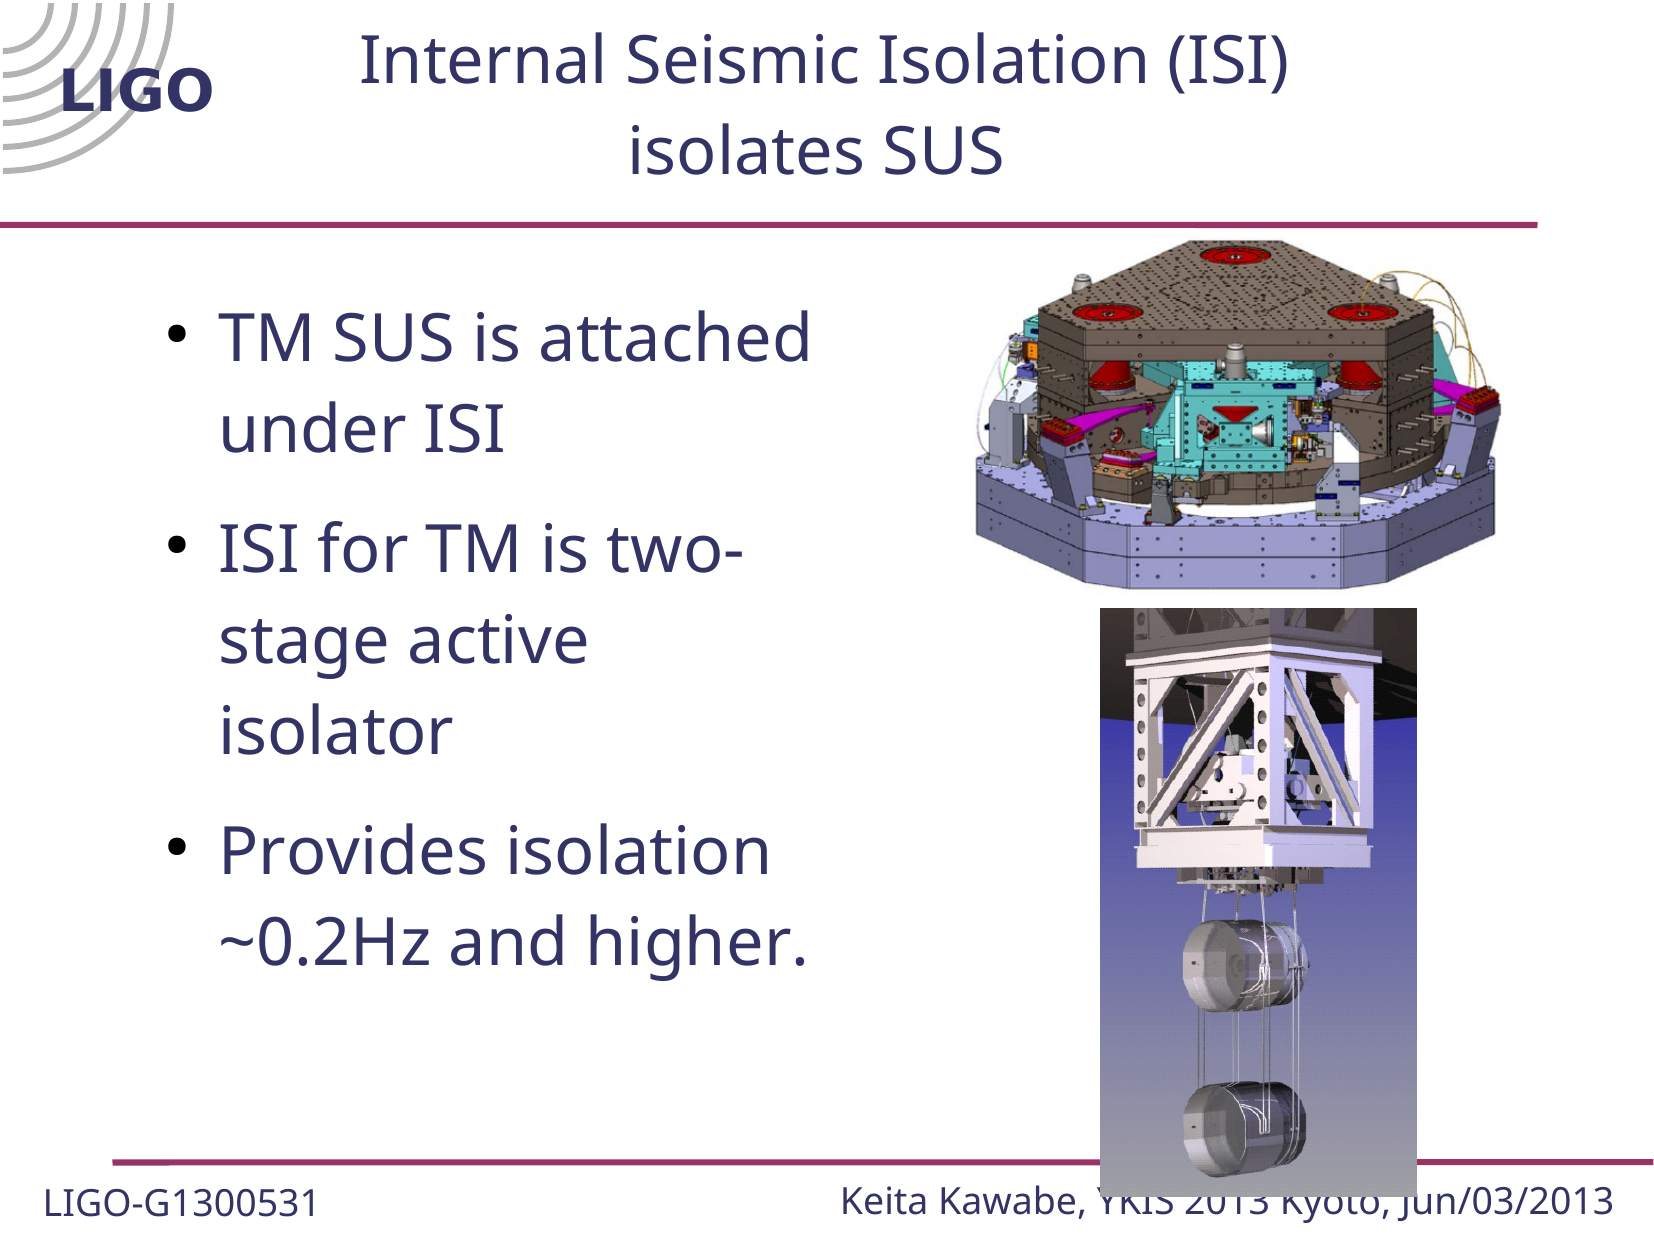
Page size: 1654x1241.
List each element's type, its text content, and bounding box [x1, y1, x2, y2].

picture [1100, 608, 1417, 1197]
title Internal Seismic Isolation (ISI) isolates SUS [187, 0, 1463, 208]
picture [970, 235, 1505, 598]
list TM SUS is attached under ISI ISI for TM is two-stage active isolator Provides isolation ~0.2Hz and higher. [147, 290, 837, 1010]
